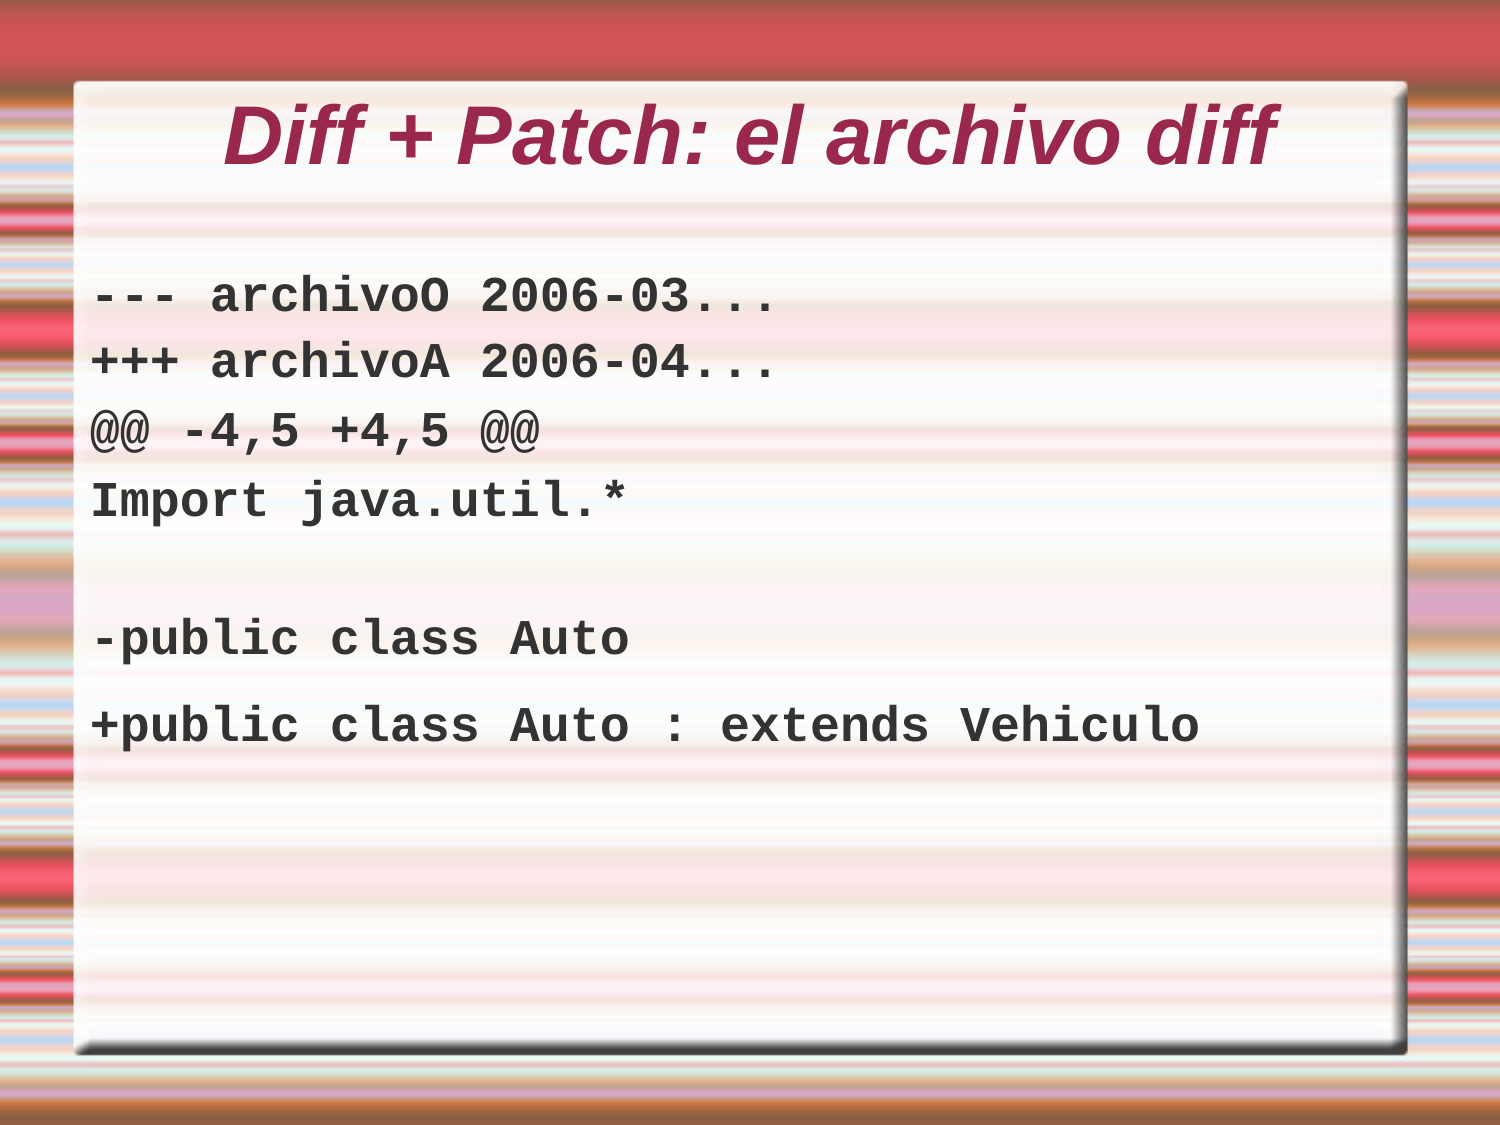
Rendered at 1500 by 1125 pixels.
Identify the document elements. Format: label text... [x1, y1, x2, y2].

list --- archivoO 2006-03... +++ archivoA 2006-04... @@ -4,5 +4,5 @@ Import java.util.* -public class Auto +public class Auto : extends Vehiculo [75, 262, 1426, 1006]
picture [0, 0, 1500, 1125]
title Diff + Patch: el archivo diff [75, 45, 1426, 233]
